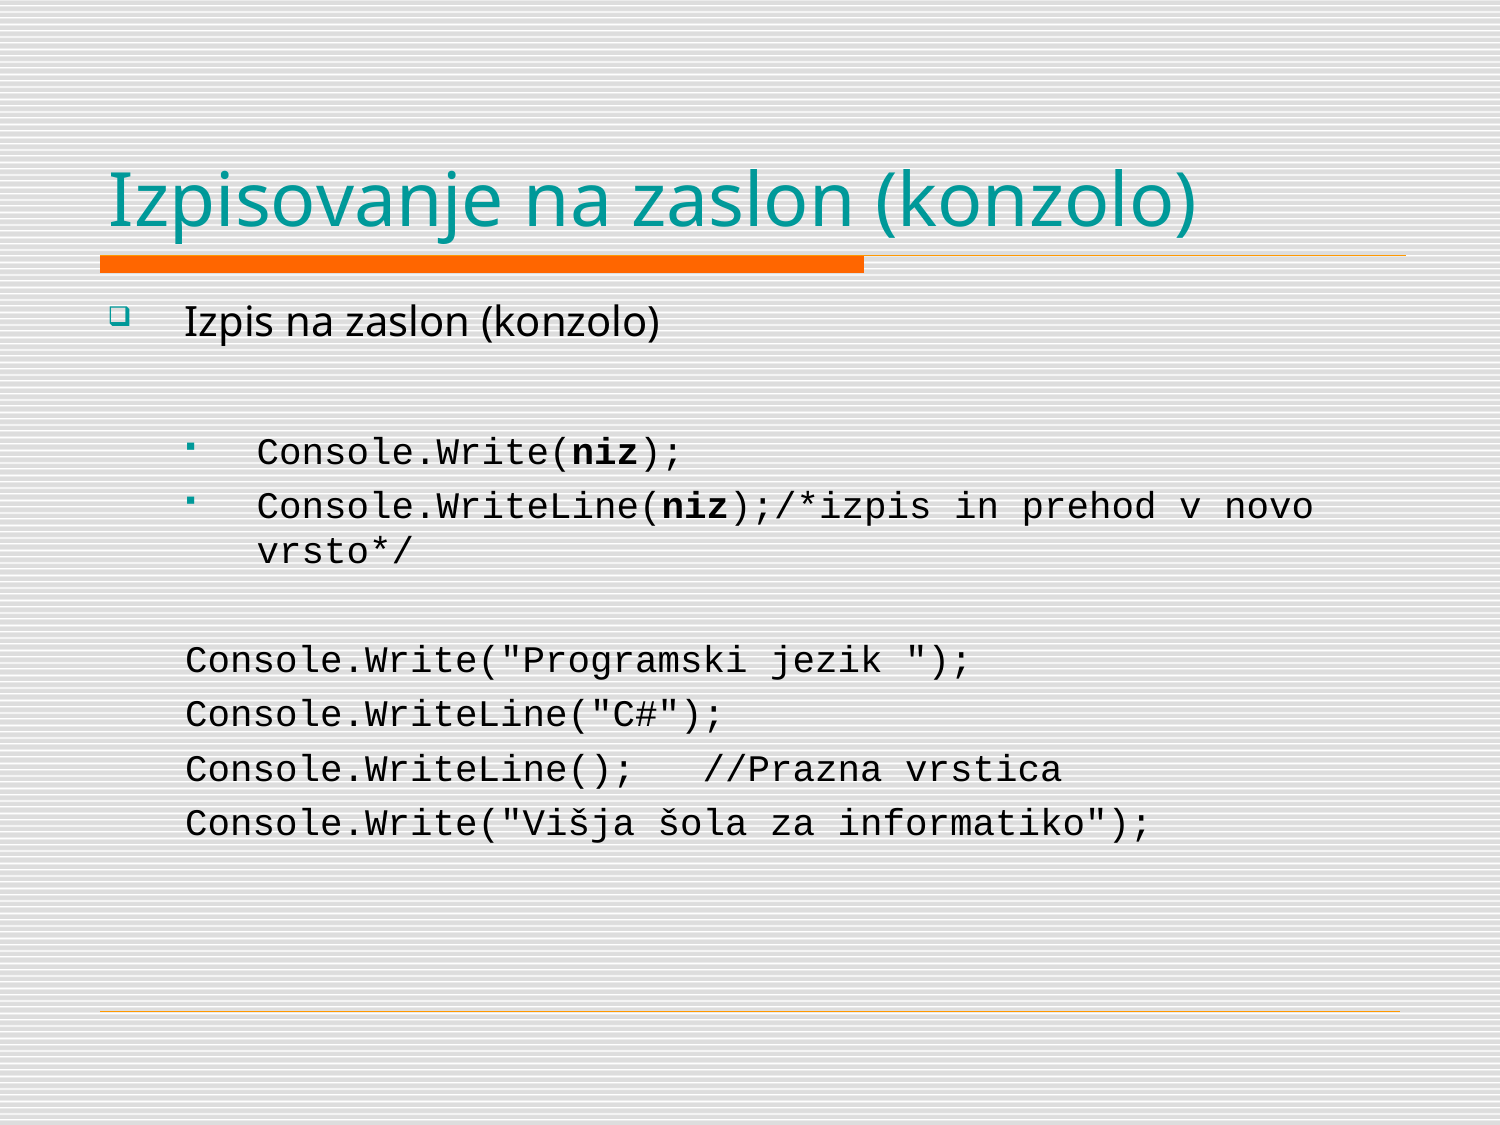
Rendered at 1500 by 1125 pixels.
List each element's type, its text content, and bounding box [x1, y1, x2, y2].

title Izpisovanje na zaslon (konzolo) [94, 49, 1407, 250]
list Izpis na zaslon (konzolo) Console.Write(niz); Console.WriteLine(niz);/*izpis in prehod v novo vrsto*/ Console.Write("Programski jezik "); Console.WriteLine("C#"); Console.WriteLine(); //Prazna vrstica Console.Write("Višja šola za informatiko"); [92, 287, 1406, 988]
picture [0, 0, 1500, 1125]
